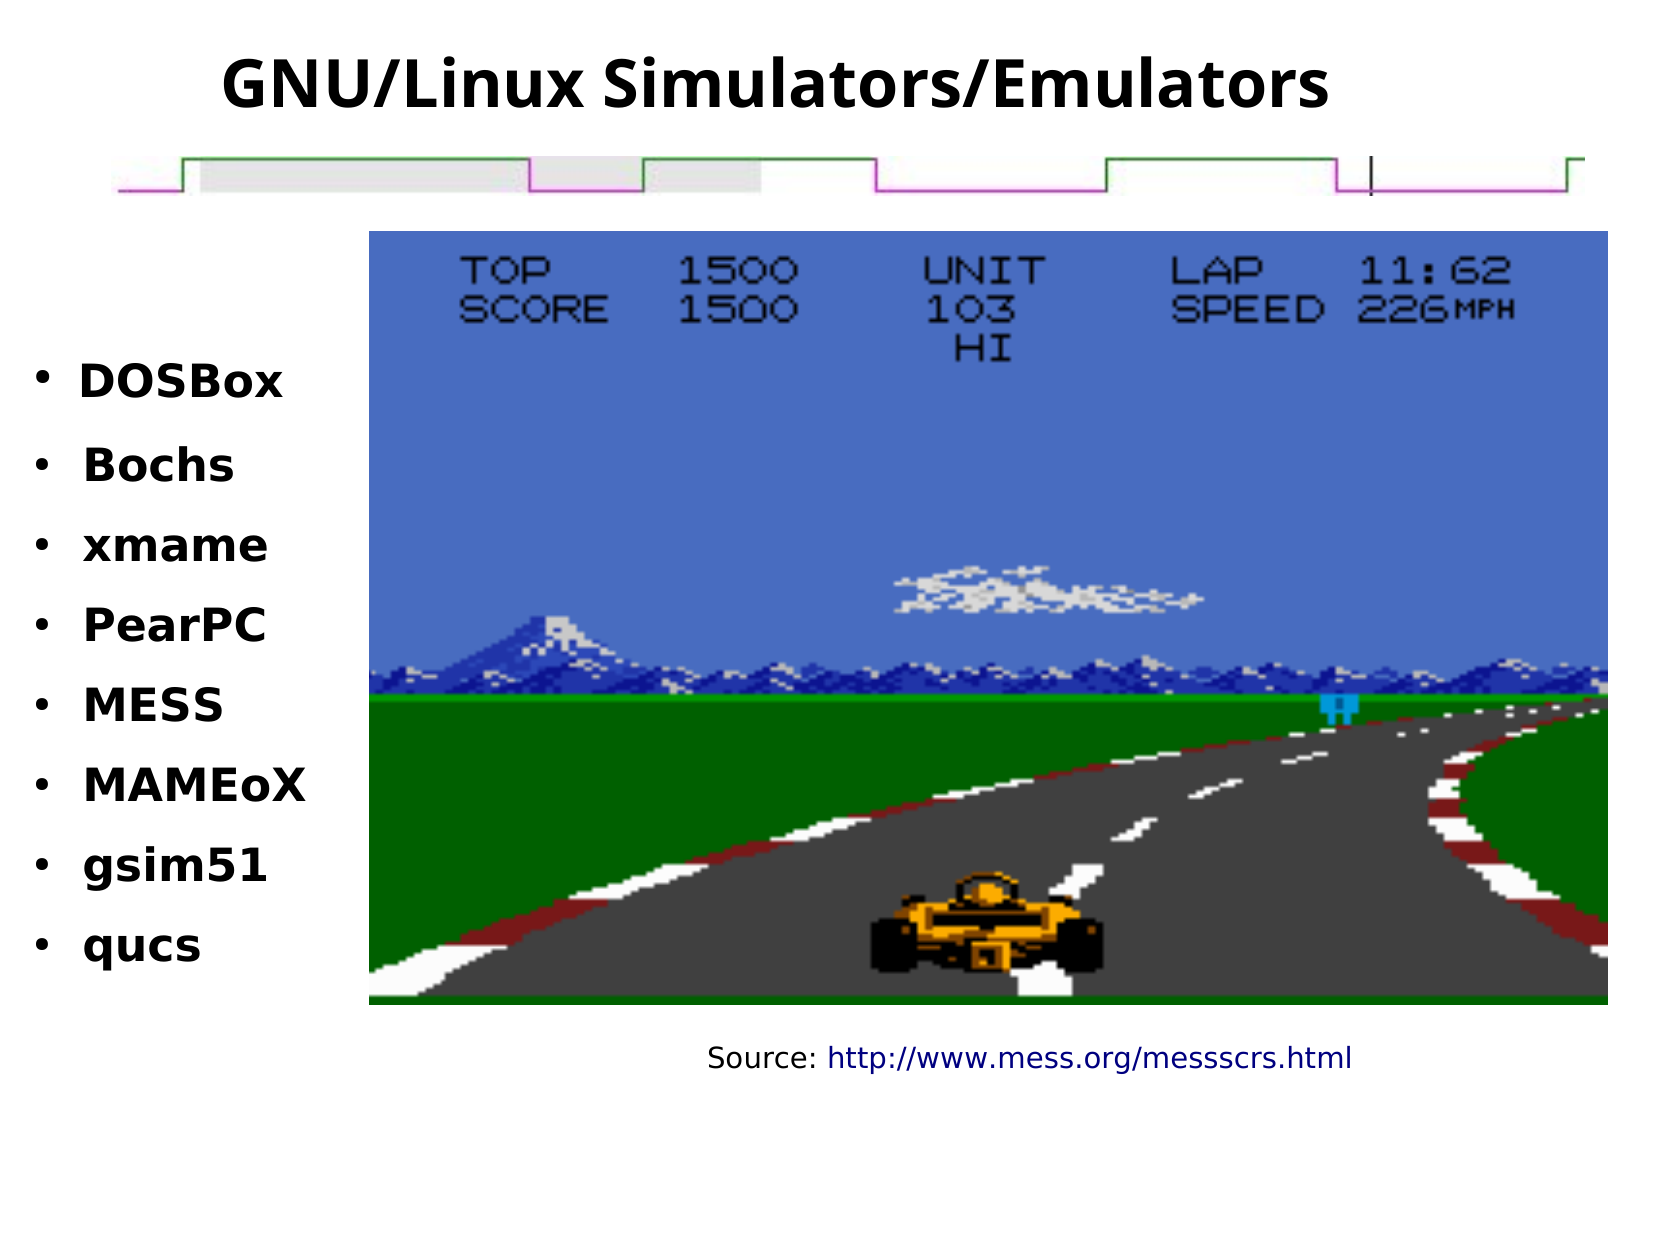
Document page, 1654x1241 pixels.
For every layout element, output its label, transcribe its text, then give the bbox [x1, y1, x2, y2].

text_box DOSBox Bochs xmame PearPC MESS MAMEoX gsim51 qucs [34, 310, 367, 973]
text_box GNU/Linux Simulators/Emulators [220, 36, 1647, 144]
picture [111, 156, 1585, 196]
text_box Source: http://www.mess.org/messscrs.html [707, 1041, 1370, 1079]
picture [369, 231, 1608, 1005]
